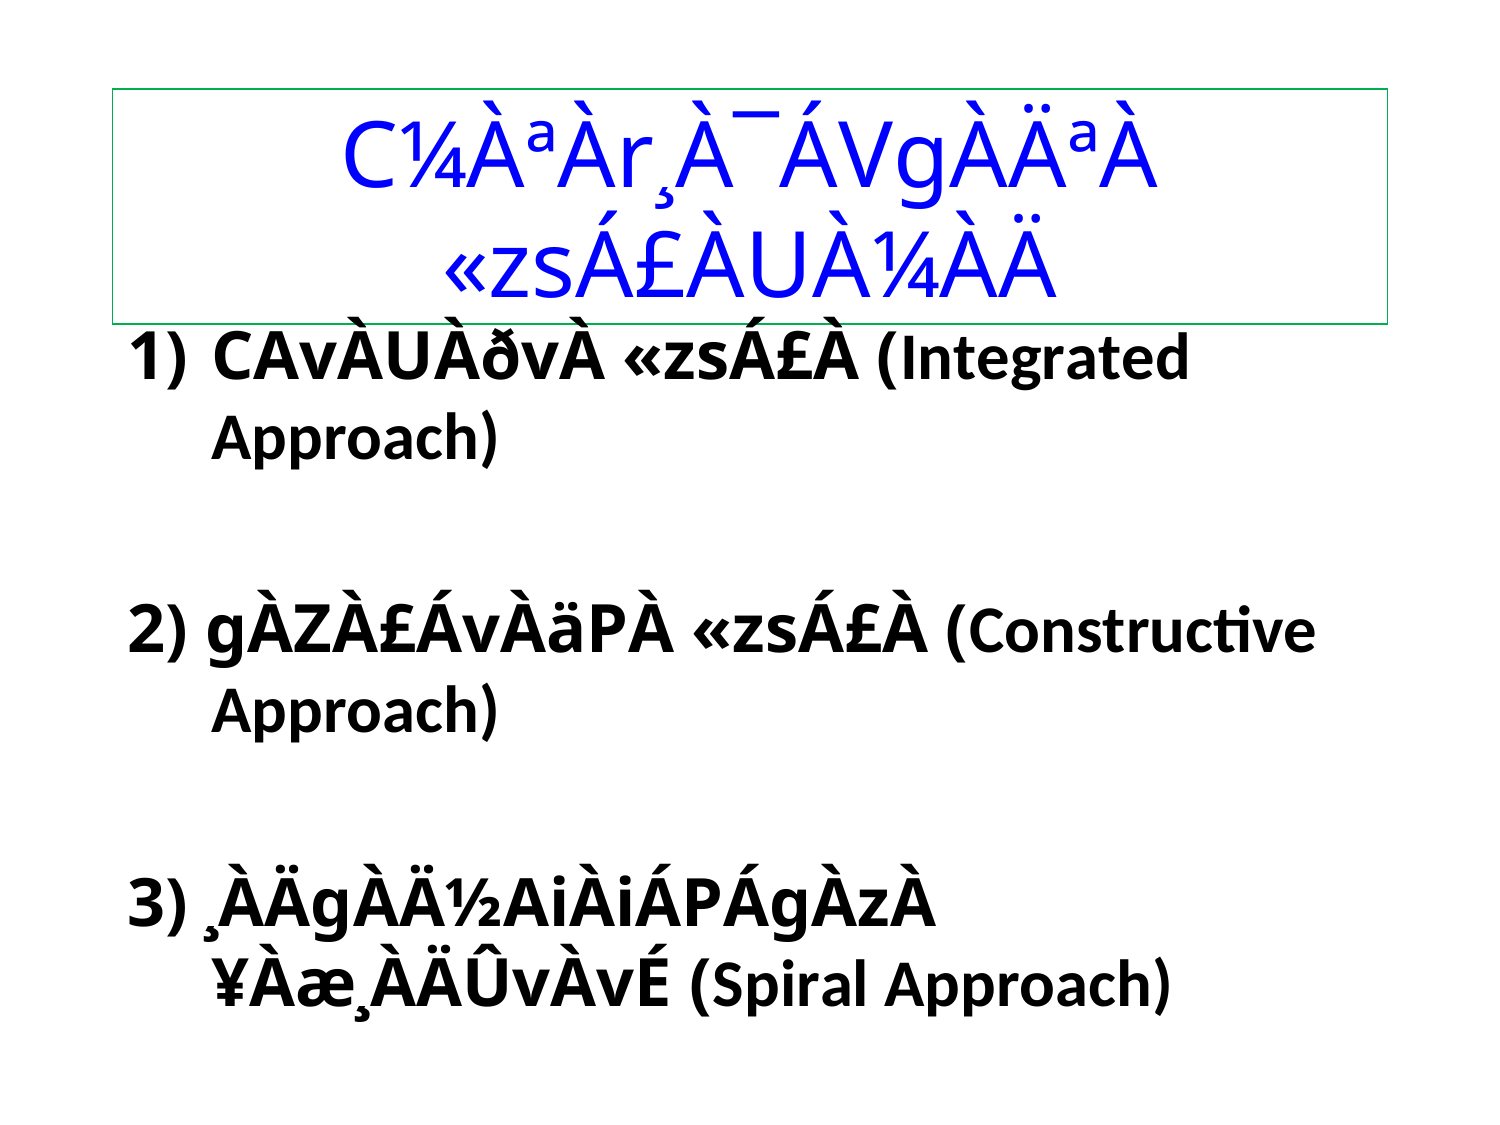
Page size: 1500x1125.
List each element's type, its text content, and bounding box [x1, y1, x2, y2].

title C¼ÀªÀr¸À¯ÁVgÀÄªÀ «zsÁ£ÀUÀ¼ÀÄ [112, 112, 1388, 300]
text_box CAvÀUÀðvÀ «zsÁ£À (Integrated Approach) 2) gÀZÀ£ÁvÀäPÀ «zsÁ£À (Constructive Approach) 3) ¸ÀÄgÀÄ½AiÀiÁPÁgÀzÀ ¥Àæ¸ÀÄÛvÀvÉ (Spiral Approach) [112, 305, 1384, 1027]
